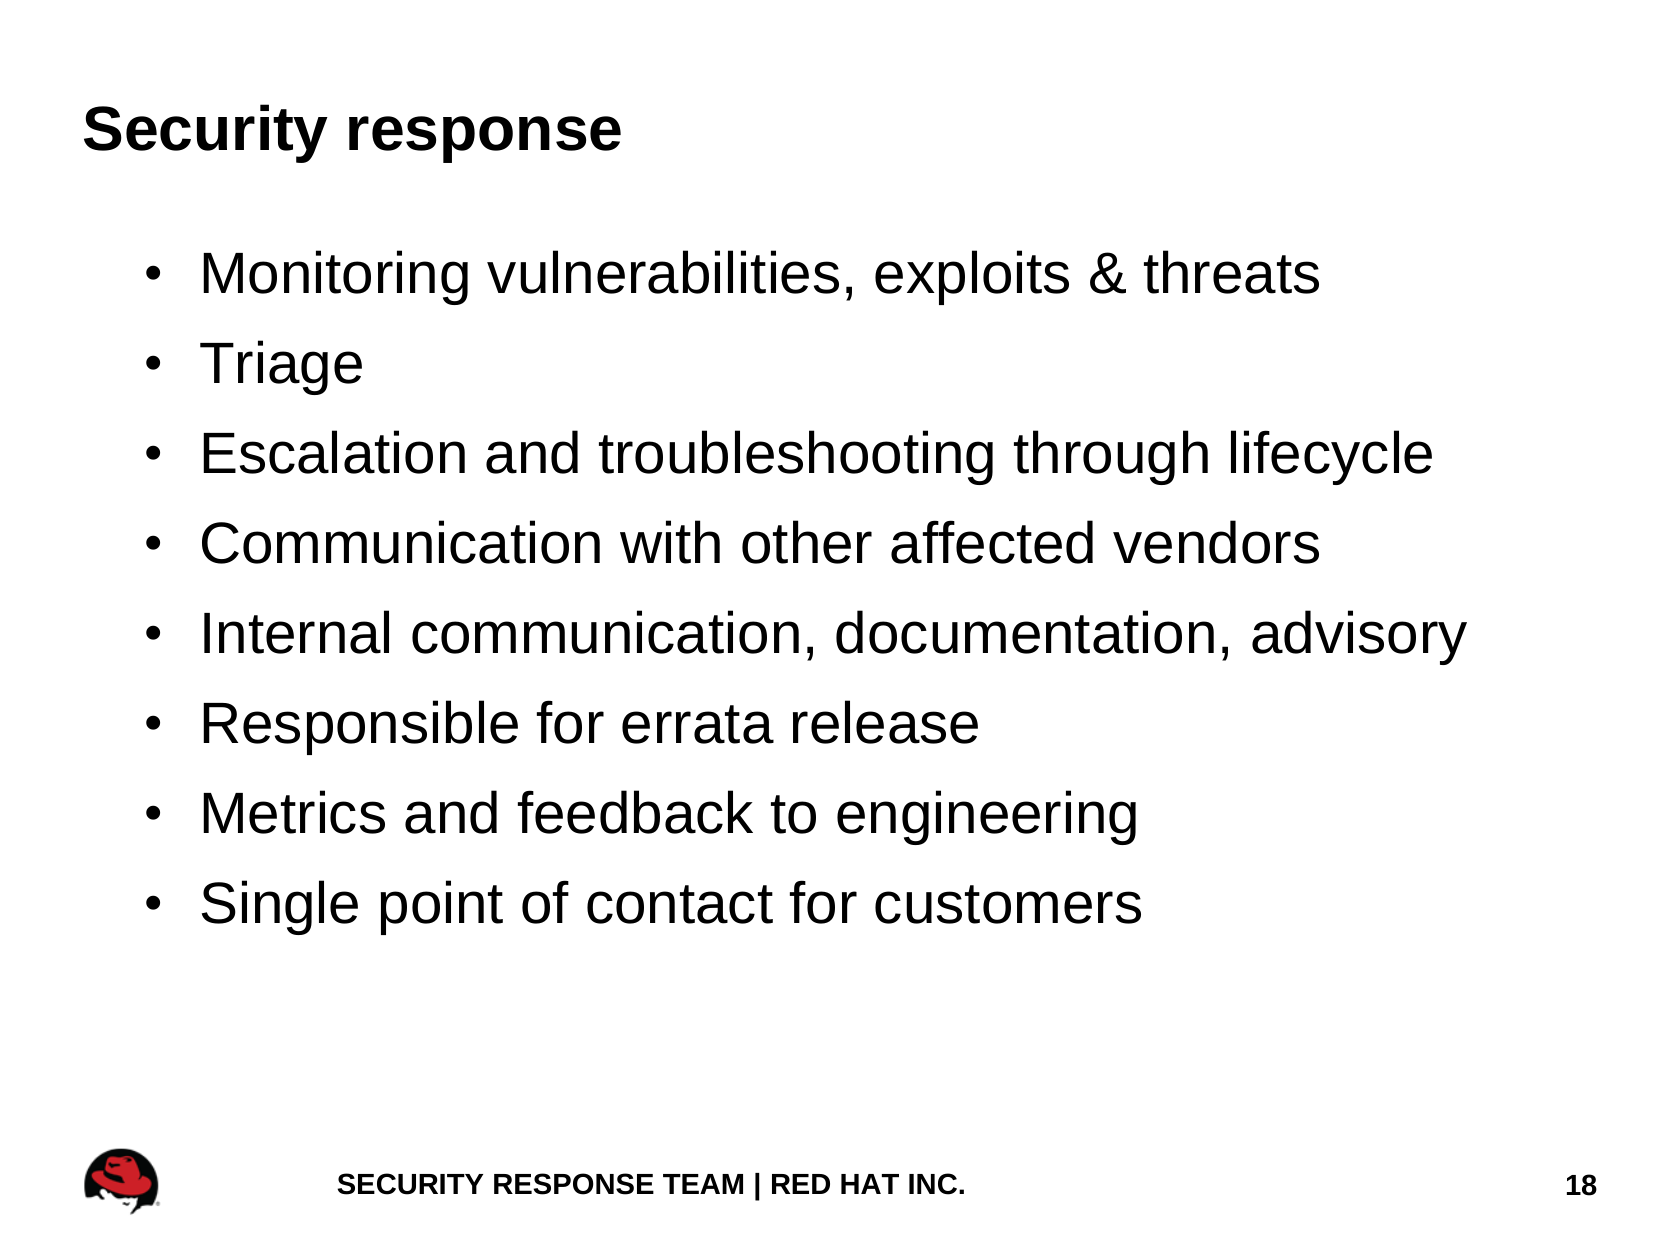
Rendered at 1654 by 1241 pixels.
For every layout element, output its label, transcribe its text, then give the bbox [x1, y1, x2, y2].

picture [83, 1146, 166, 1224]
title Security response [82, 37, 1571, 225]
list Monitoring vulnerabilities, exploits & threats Triage Escalation and troubleshooting through lifecycle Communication with other affected vendors Internal communication, documentation, advisory Responsible for errata release Metrics and feedback to engineering Single point of contact for customers [86, 244, 1575, 1039]
